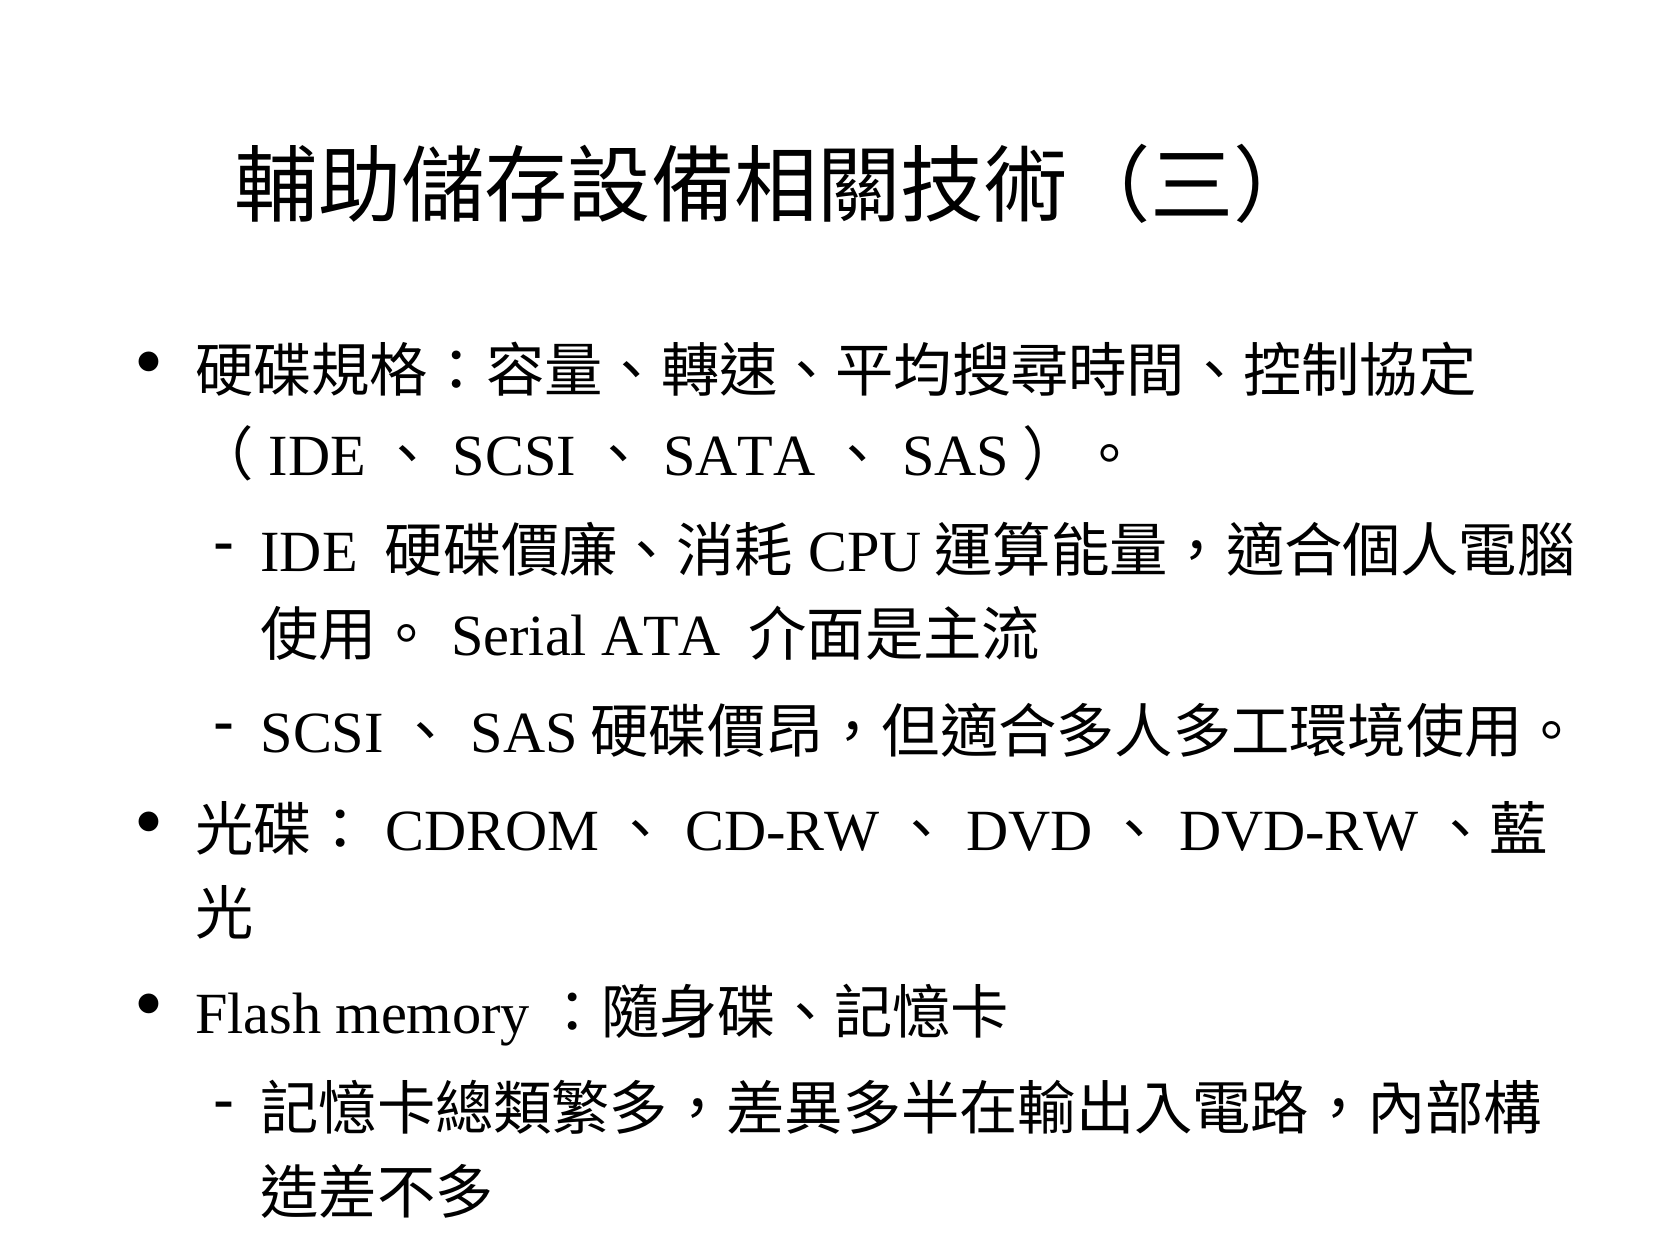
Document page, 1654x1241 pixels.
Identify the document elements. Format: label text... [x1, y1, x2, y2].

list 硬碟規格：容量、轉速、平均搜尋時間、控制協定（IDE、SCSI、SATA、SAS）。 IDE 硬碟價廉、消耗CPU運算能量，適合個人電腦使用。Serial ATA 介面是主流 SCSI、SAS硬碟價昂，但適合多人多工環境使用。 光碟：CDROM、CD-RW、DVD、DVD-RW、藍光 Flash memory：隨身碟、記憶卡 記憶卡總類繁多，差異多半在輸出入電路，內部構造差不多 [124, 316, 1606, 1103]
title 輔助儲存設備相關技術（三） [73, 24, 1479, 249]
